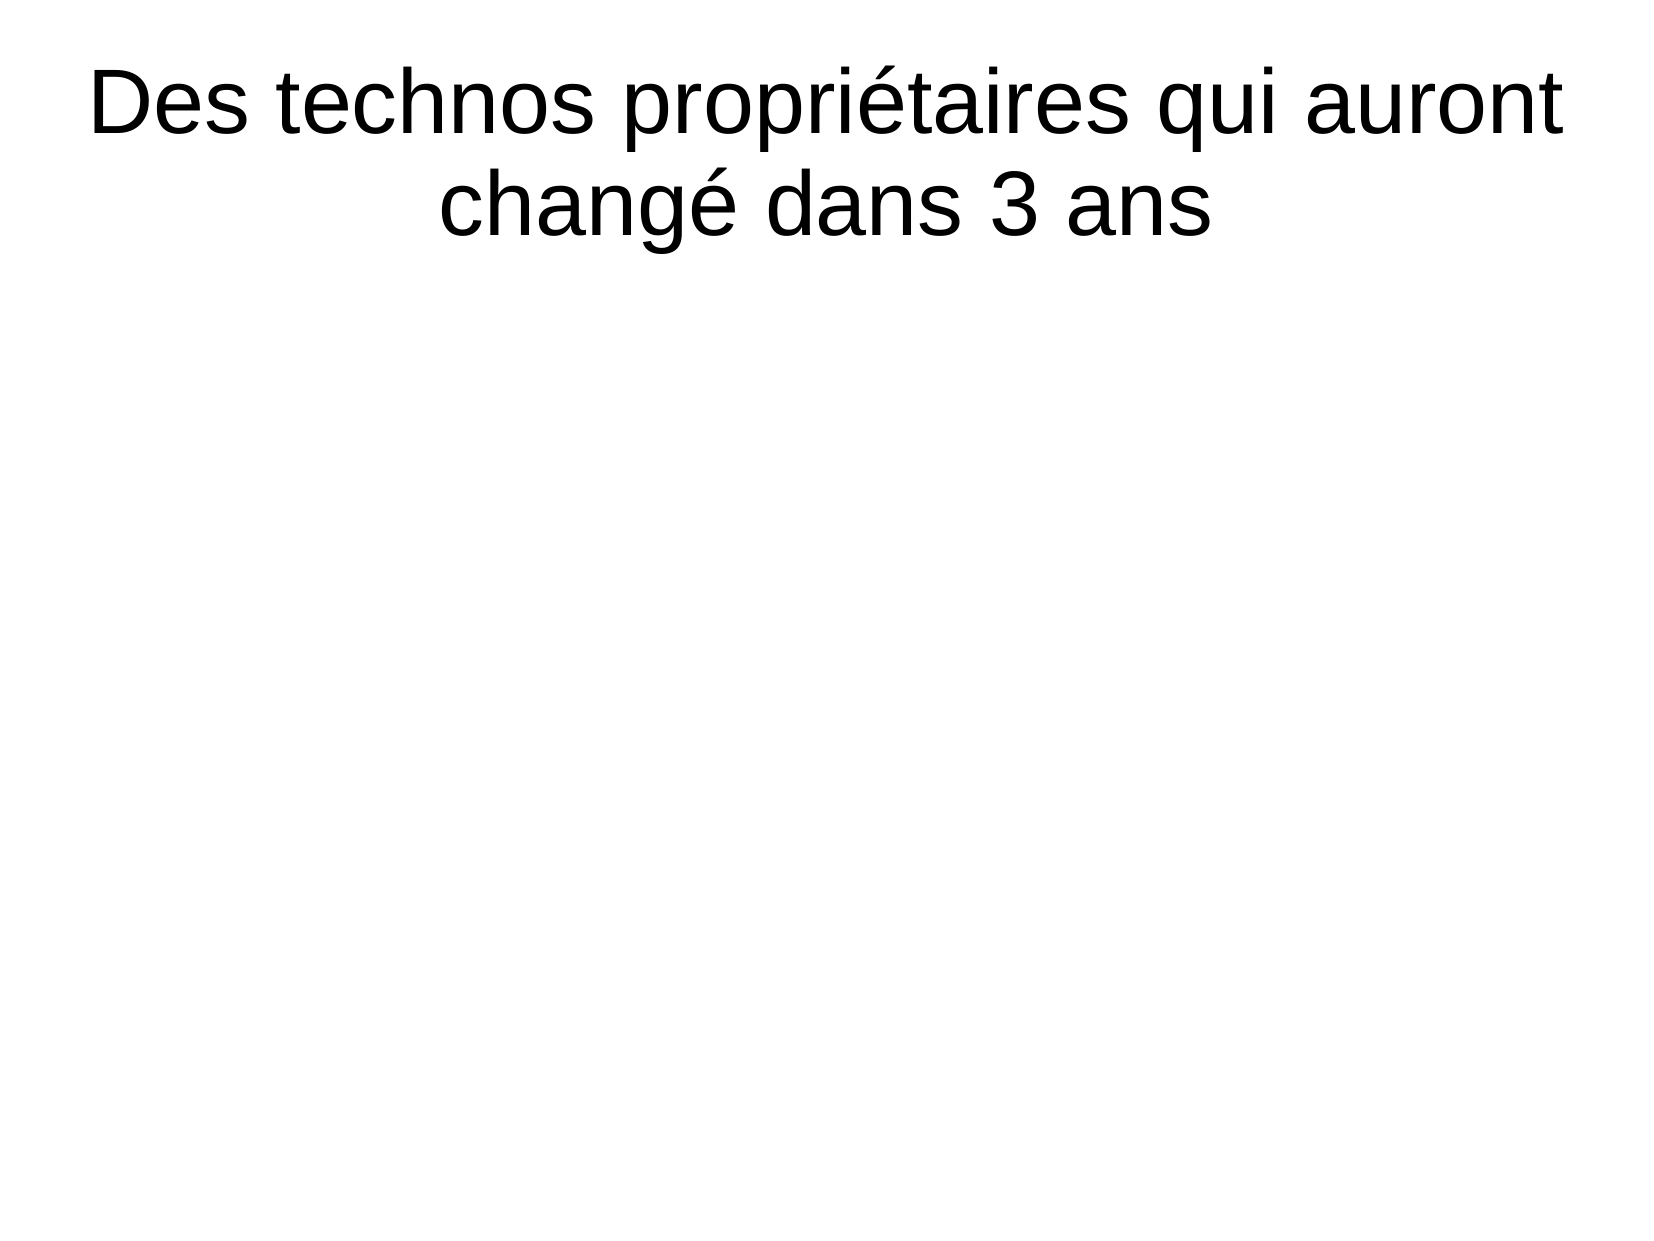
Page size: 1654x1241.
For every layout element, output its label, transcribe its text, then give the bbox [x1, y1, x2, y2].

title Des technos propriétaires qui auront changé dans 3 ans [82, 49, 1571, 257]
